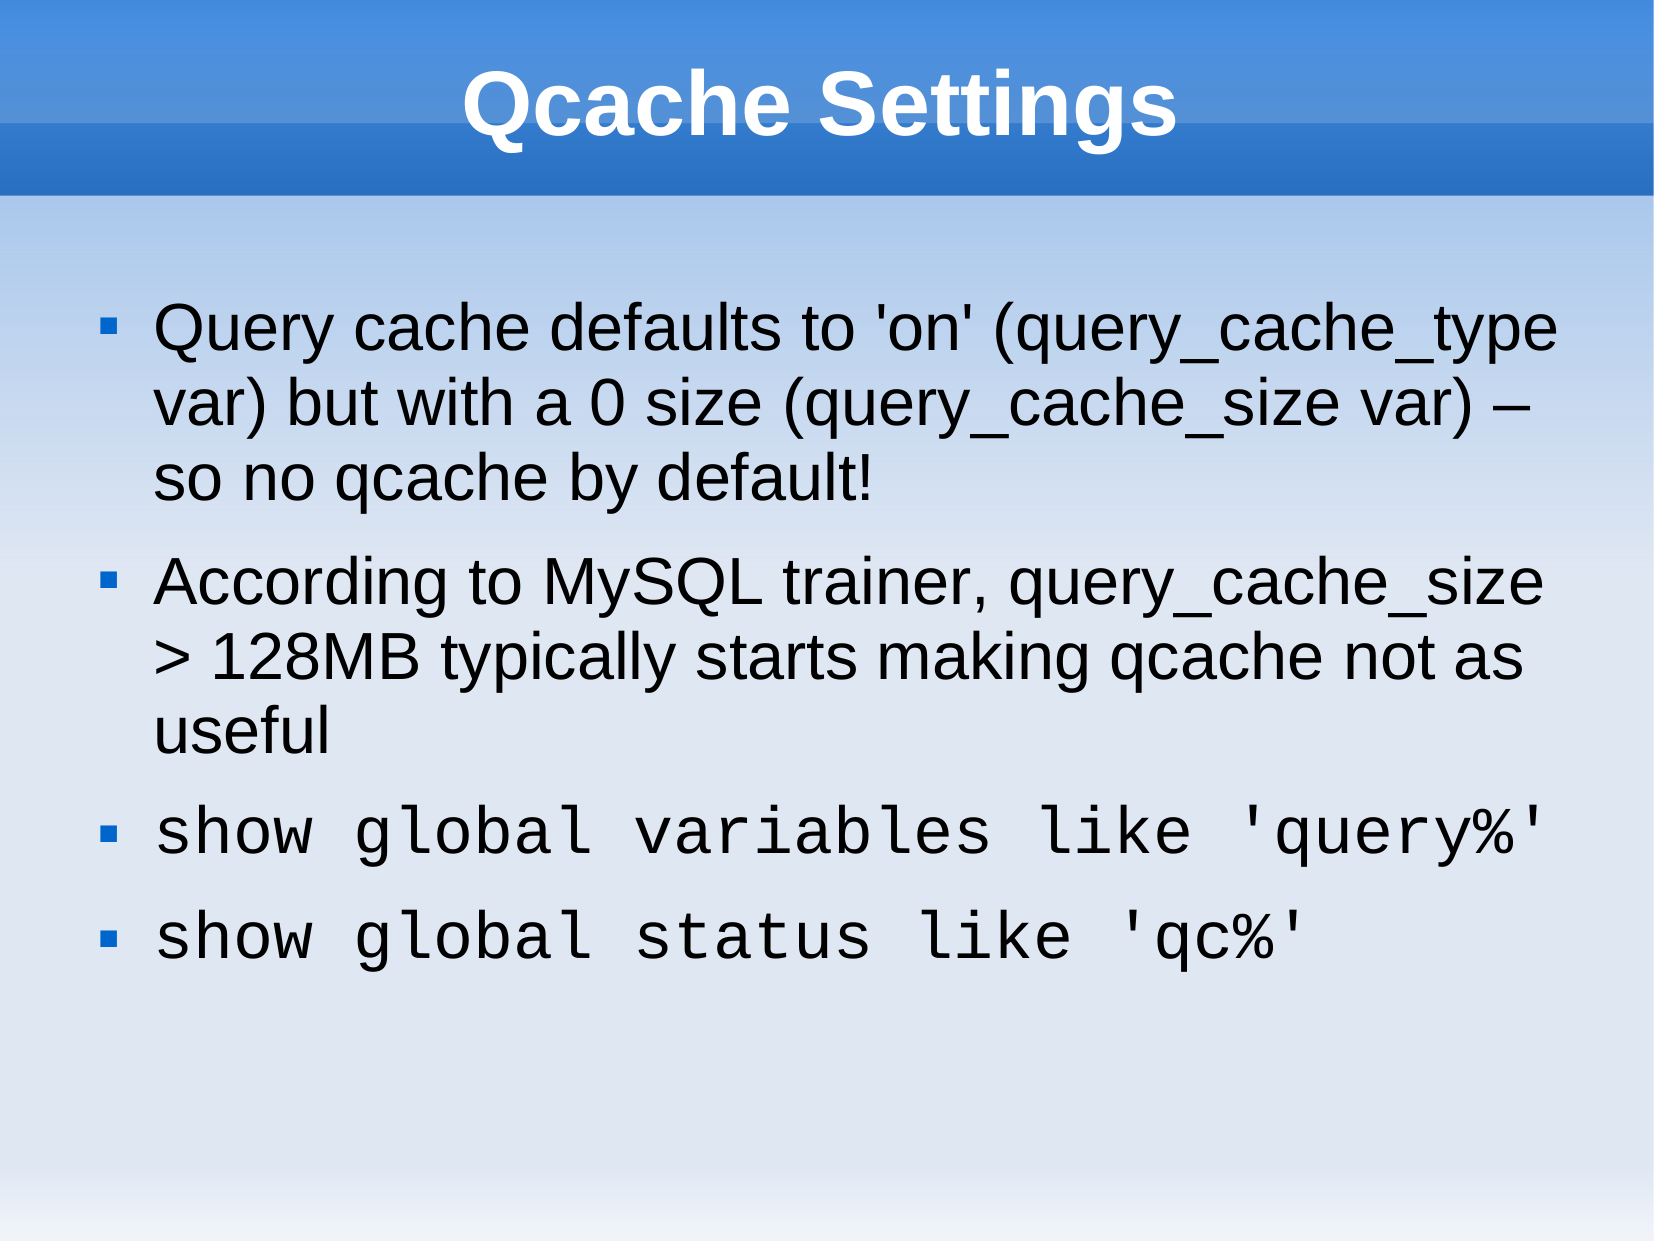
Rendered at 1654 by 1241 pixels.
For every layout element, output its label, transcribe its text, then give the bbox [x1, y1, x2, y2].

title Qcache Settings [76, 0, 1565, 208]
list Query cache defaults to 'on' (query_cache_type var) but with a 0 size (query_cache_size var) – so no qcache by default! According to MySQL trainer, query_cache_size > 128MB typically starts making qcache not as useful show global variables like 'query%' show global status like 'qc%' [82, 290, 1571, 1109]
picture [0, 0, 1654, 1241]
